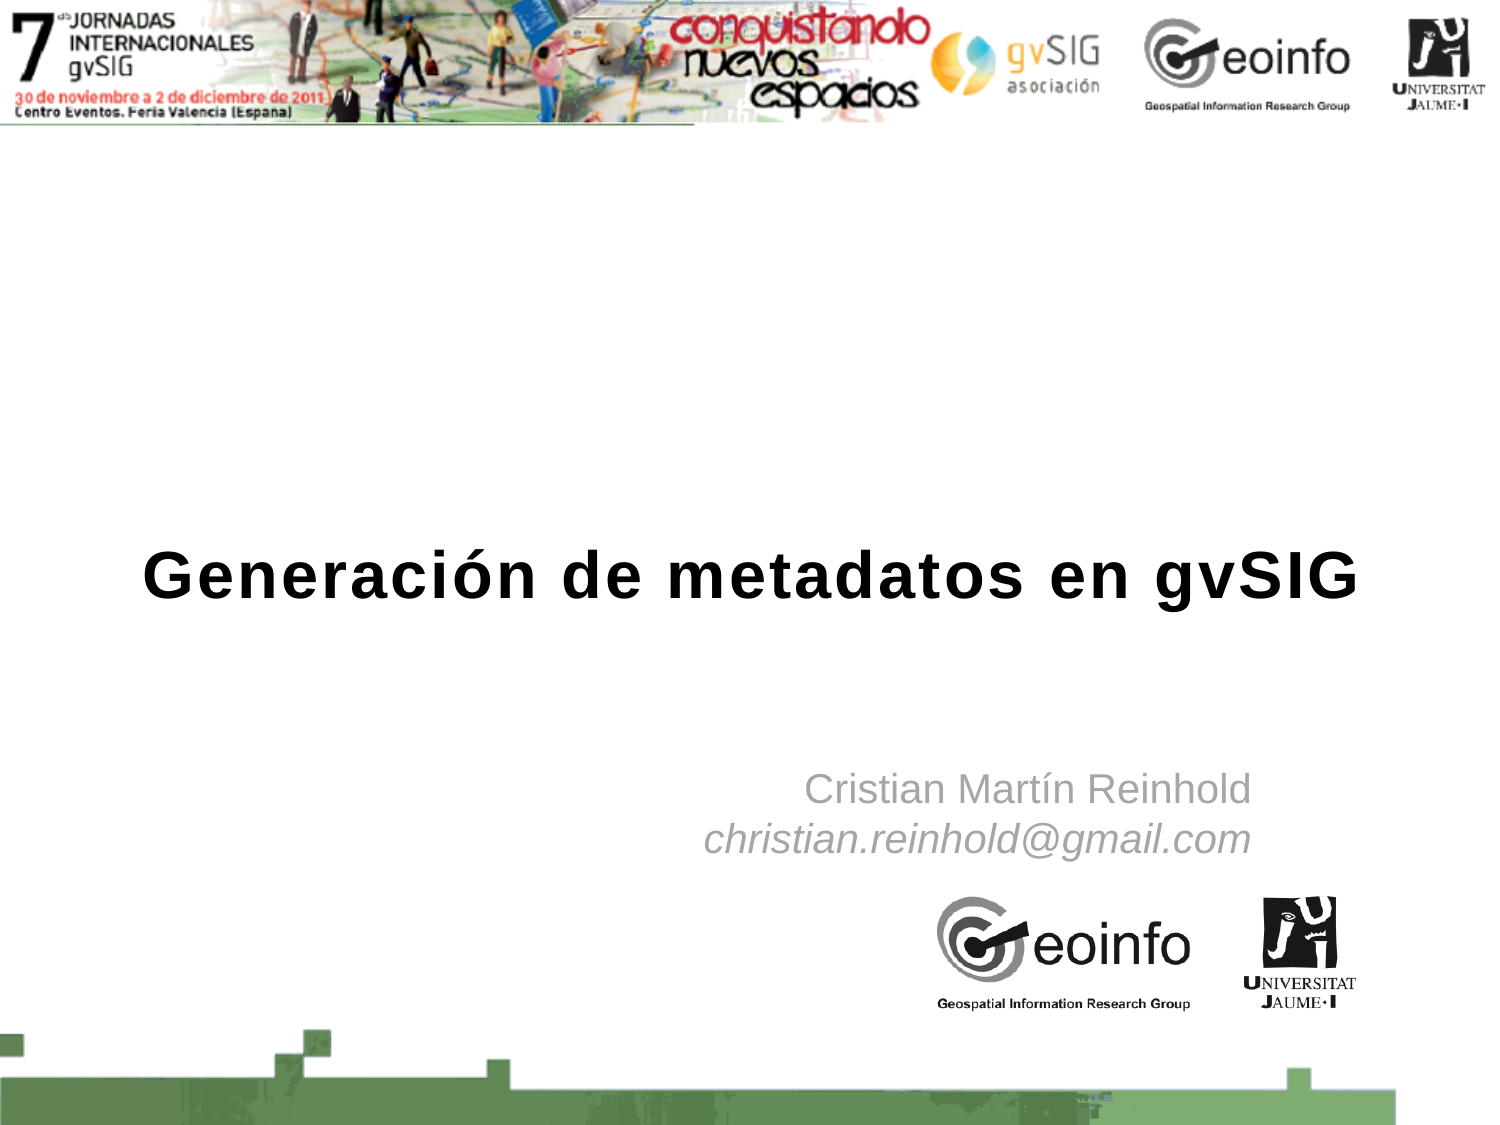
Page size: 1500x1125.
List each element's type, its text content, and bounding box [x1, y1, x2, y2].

text_box Cristian Martín Reinhold christian.reinhold@gmail.com [688, 754, 1267, 870]
picture [0, 0, 1500, 1125]
text_box Generación de metadatos en gvSIG [127, 524, 1377, 620]
